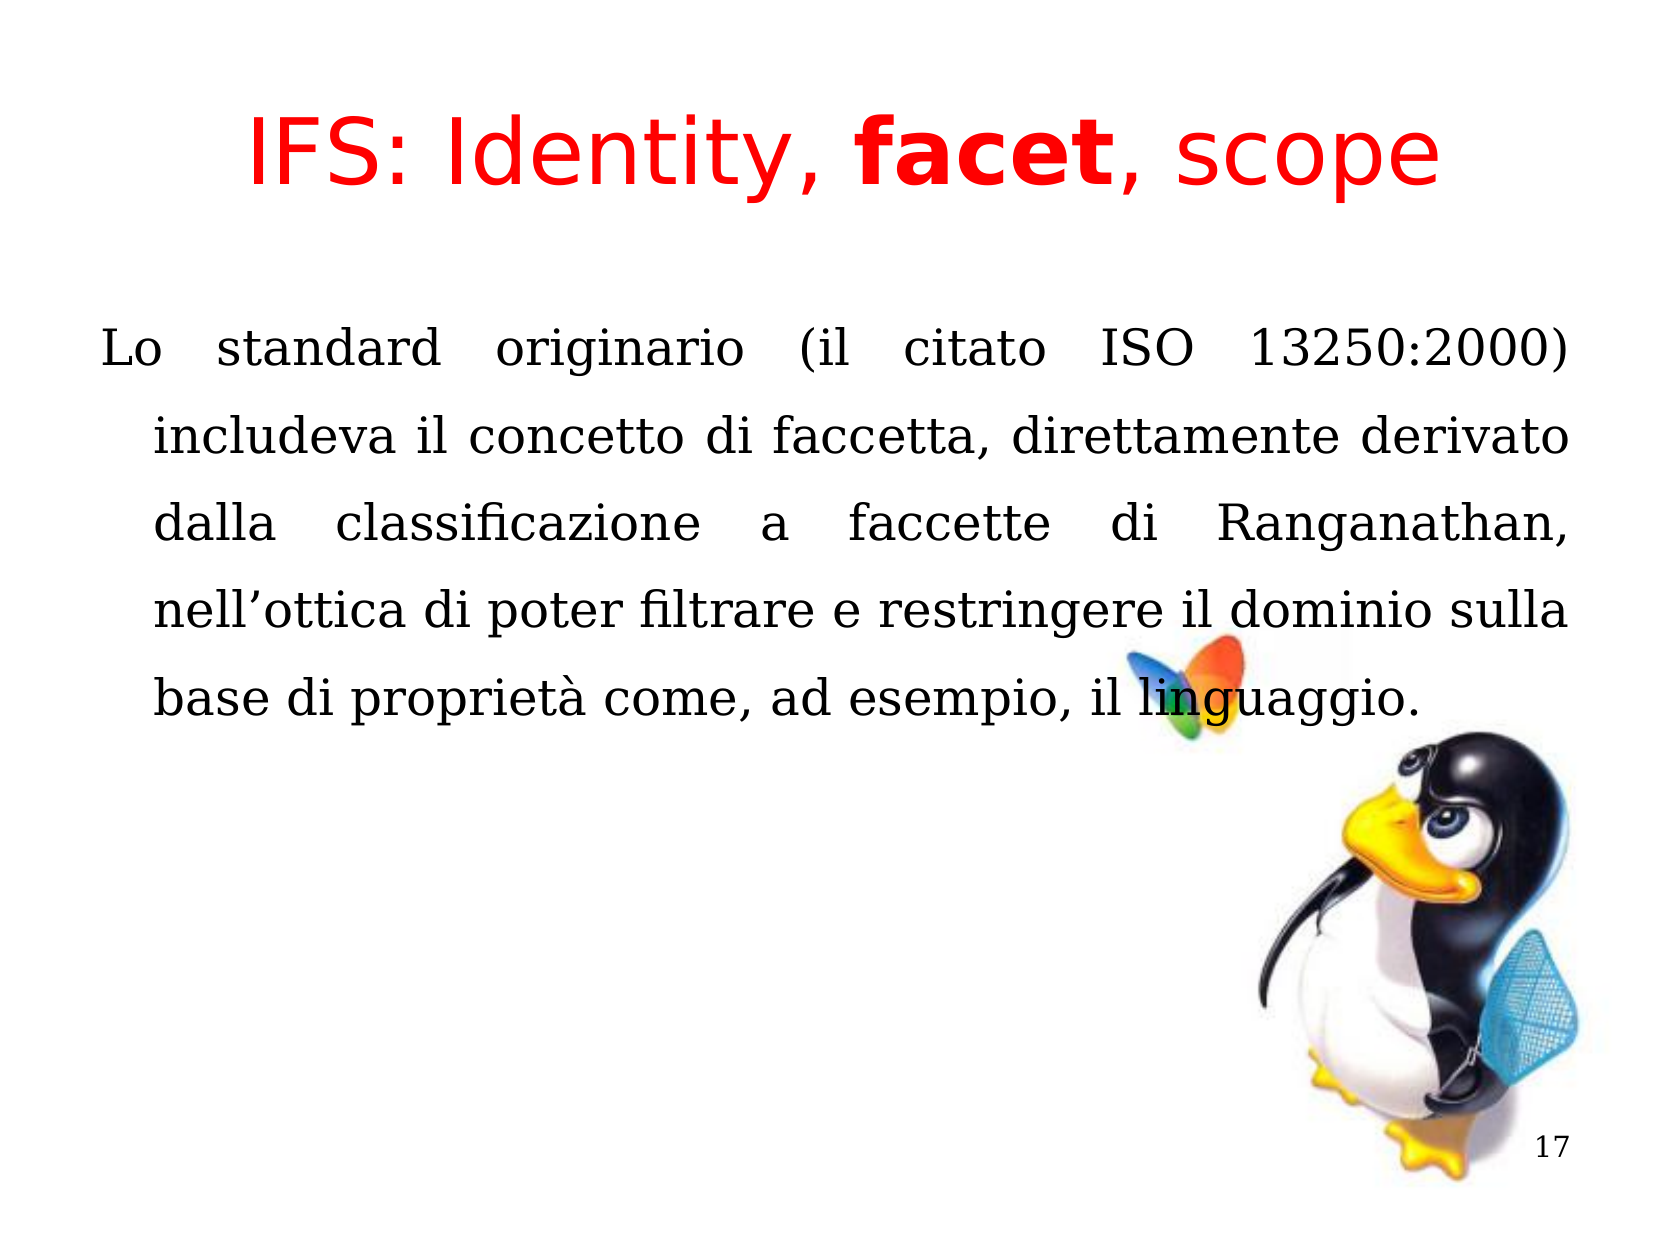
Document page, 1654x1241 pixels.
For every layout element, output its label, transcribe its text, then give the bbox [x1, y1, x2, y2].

title IFS: Identity, facet, scope [82, 49, 1571, 257]
picture [708, 620, 1647, 1204]
list Lo standard originario (il citato ISO 13250:2000) includeva il concetto di faccetta, direttamente derivato dalla classificazione a faccette di Ranganathan, nell’ottica di poter filtrare e restringere il dominio sulla base di proprietà come, ad esempio, il linguaggio. [82, 290, 1571, 1109]
